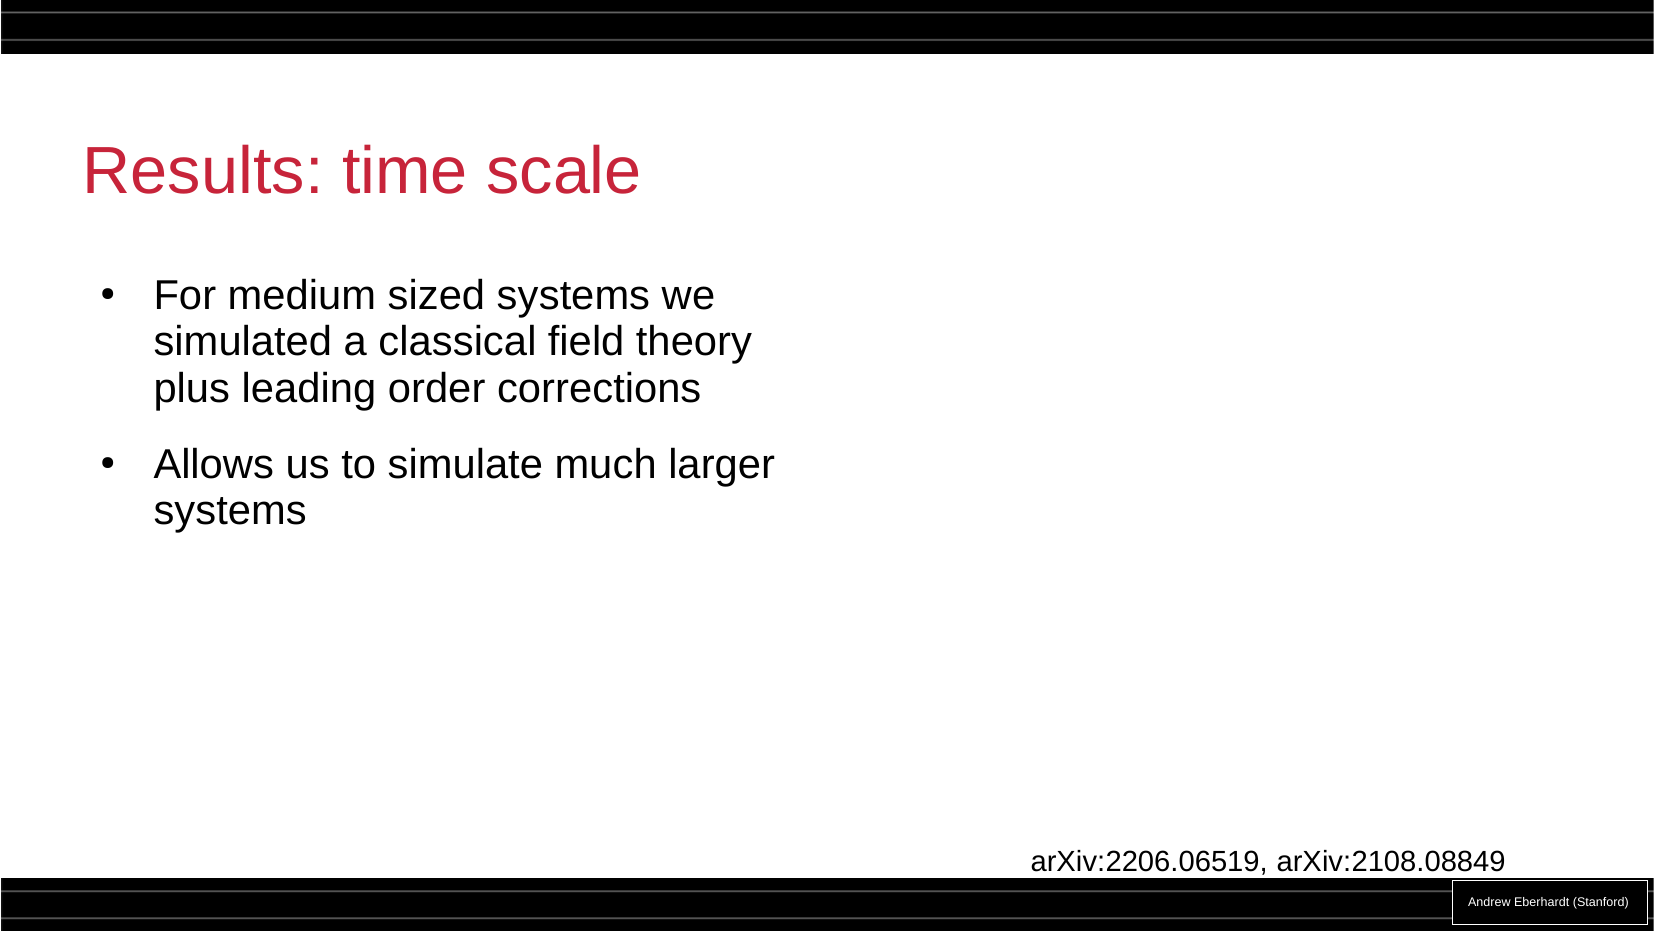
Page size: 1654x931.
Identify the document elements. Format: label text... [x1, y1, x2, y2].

title Results: time scale [82, 92, 1571, 249]
text_box arXiv:2206.06519, arXiv:2108.08849 [1015, 837, 1531, 886]
list For medium sized systems we simulated a classical field theory plus leading order corrections Allows us to simulate much larger systems [82, 271, 826, 851]
text_box Andrew Eberhardt (Stanford) [1452, 880, 1648, 925]
picture [1, 0, 1654, 54]
picture [1, 878, 1654, 931]
